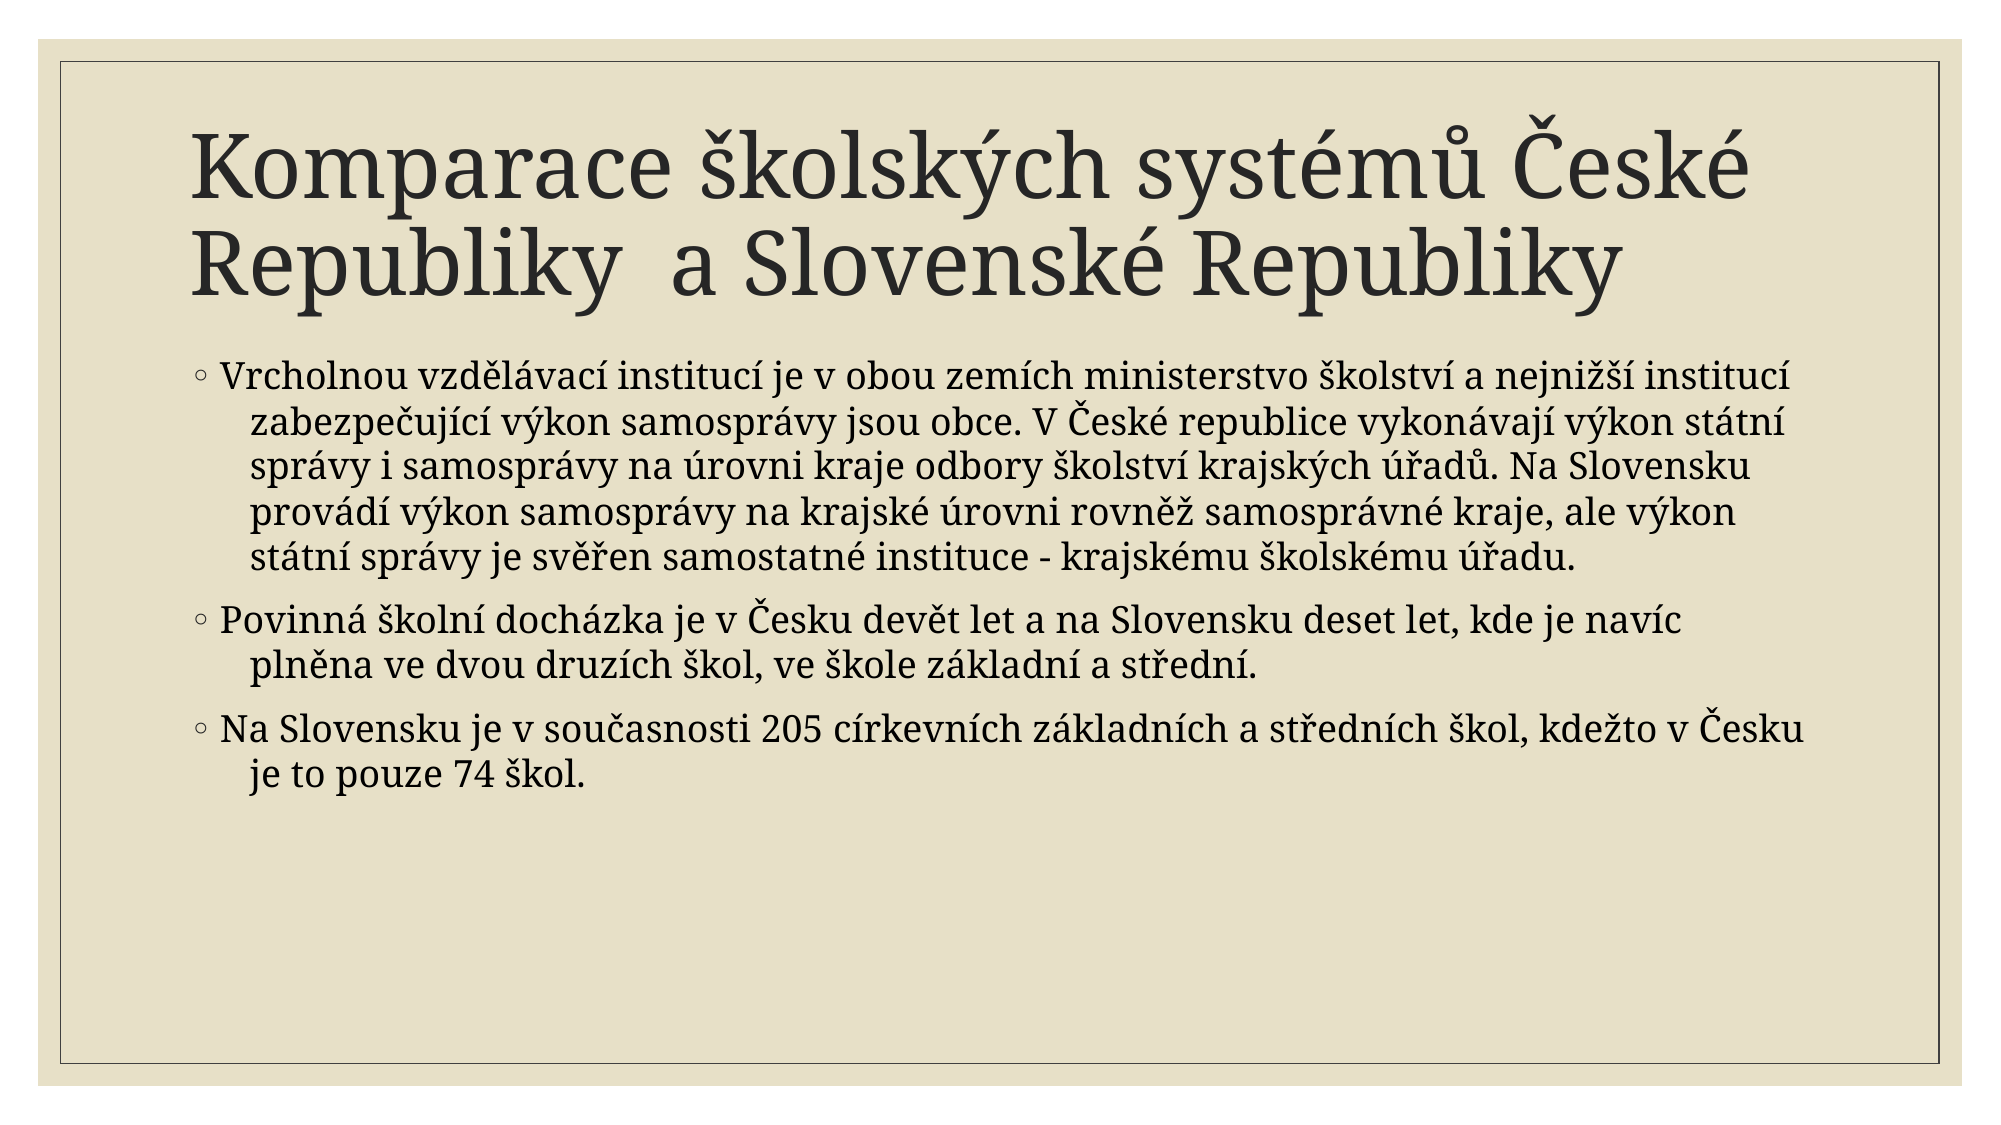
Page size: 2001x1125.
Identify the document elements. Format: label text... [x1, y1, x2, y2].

list Vrcholnou vzdělávací institucí je v obou zemích ministerstvo školství a nejnižší institucí zabezpečující výkon samosprávy jsou obce. V České republice vykonávají výkon státní správy i samosprávy na úrovni kraje odbory školství krajských úřadů. Na Slovensku provádí výkon samosprávy na krajské úrovni rovněž samosprávné kraje, ale výkon státní správy je svěřen samostatné instituce - krajskému školskému úřadu. Povinná školní docházka je v Česku devět let a na Slovensku deset let, kde je navíc plněna ve dvou druzích škol, ve škole základní a střední. Na Slovensku je v současnosti 205 církevních základních a středních škol, kdežto v Česku je to pouze 74 škol. [174, 345, 1825, 991]
title Komparace školských systémů České Republiky a Slovenské Republiky [174, 105, 1825, 331]
